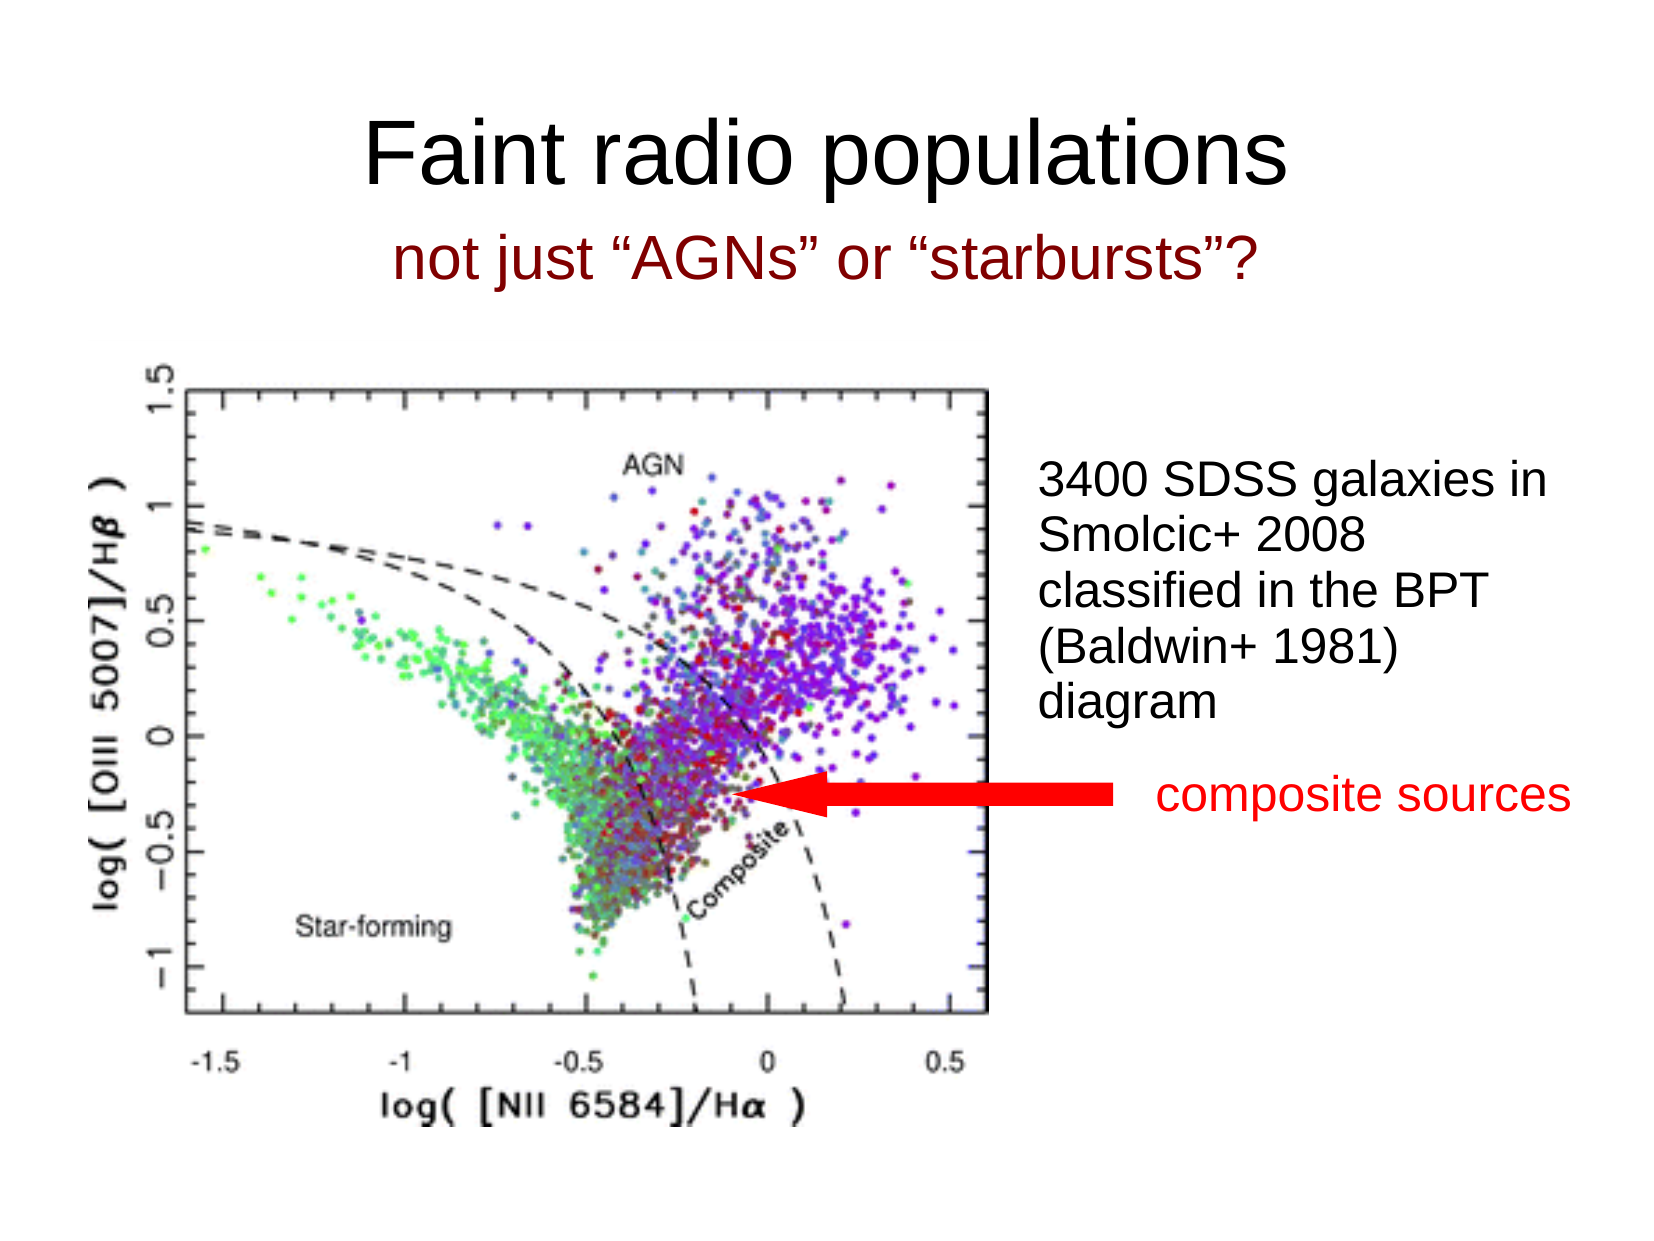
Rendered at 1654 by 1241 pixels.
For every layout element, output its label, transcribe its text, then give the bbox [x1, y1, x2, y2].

text_box [731, 771, 1114, 818]
text_box not just “AGNs” or “starbursts”? [377, 215, 1276, 300]
text_box 3400 SDSS galaxies in Smolcic+ 2008 classified in the BPT (Baldwin+ 1981) diagram [1022, 443, 1589, 835]
picture [88, 339, 989, 1127]
title Faint radio populations [82, 49, 1571, 257]
text_box composite sources [1140, 759, 1588, 830]
